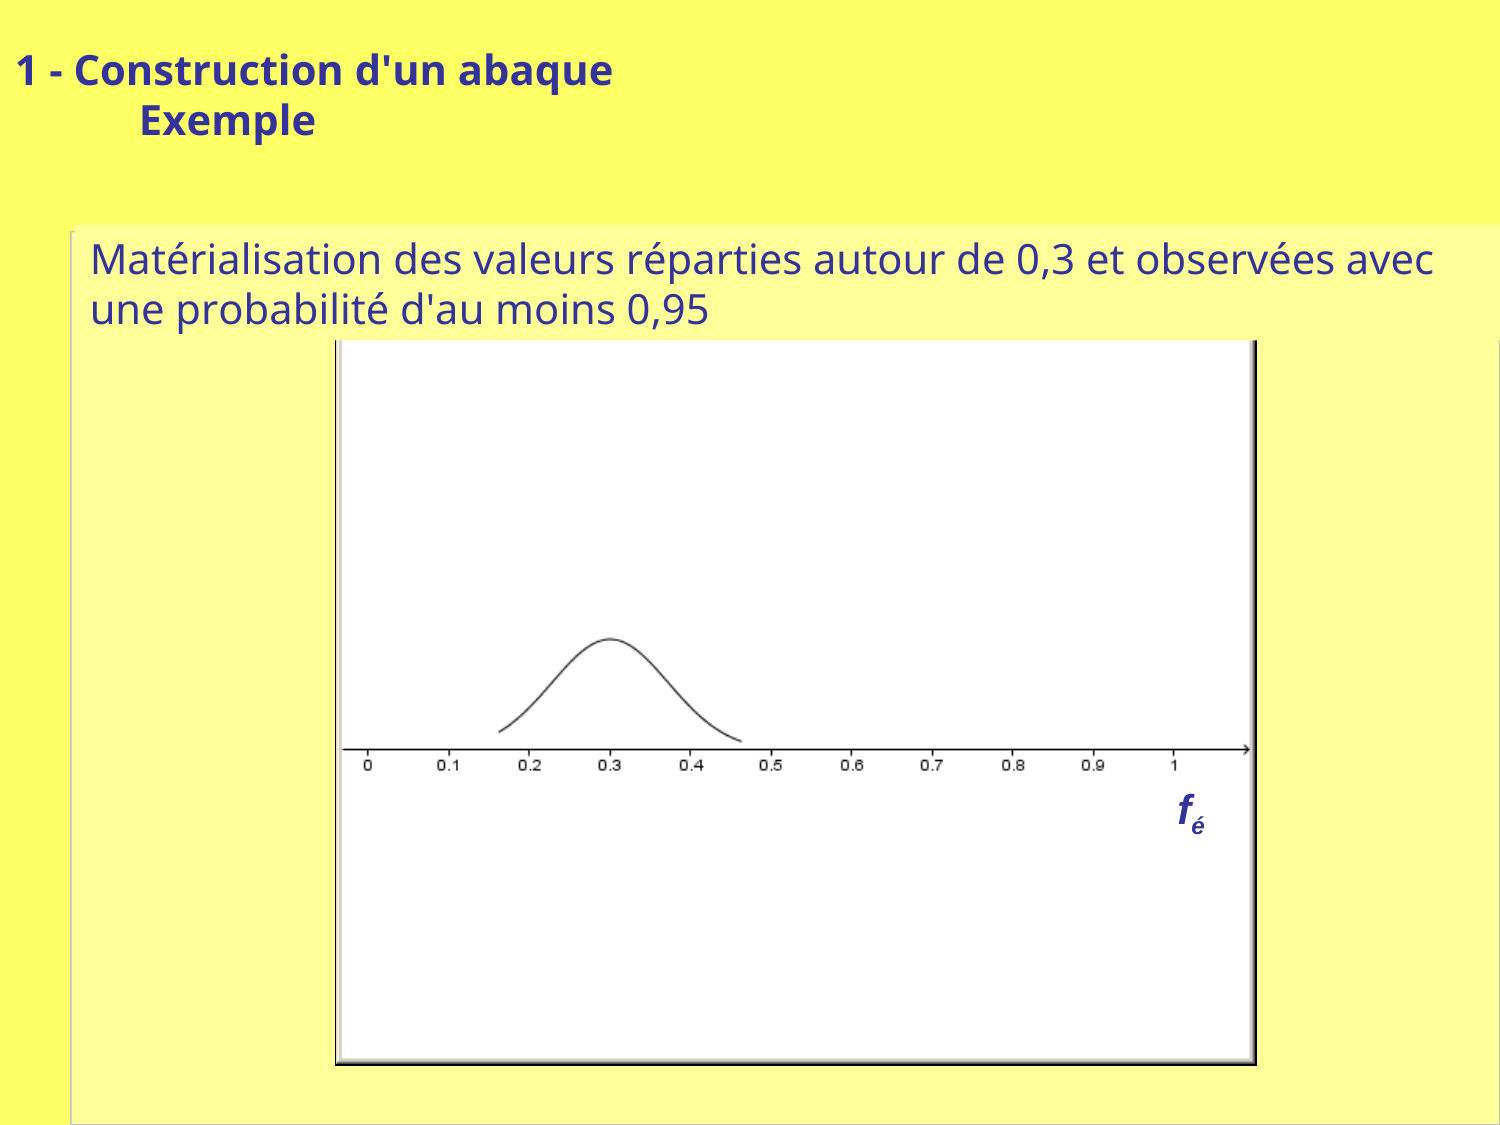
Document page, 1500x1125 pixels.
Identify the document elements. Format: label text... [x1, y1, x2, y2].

picture [336, 341, 1256, 1065]
text_box Matérialisation des valeurs réparties autour de 0,3 et observées avec une probabilité d'au moins 0,95 [75, 224, 1500, 341]
text_box 1 - Construction d'un abaque Exemple [0, 0, 1500, 188]
text_box fé [1162, 774, 1263, 848]
